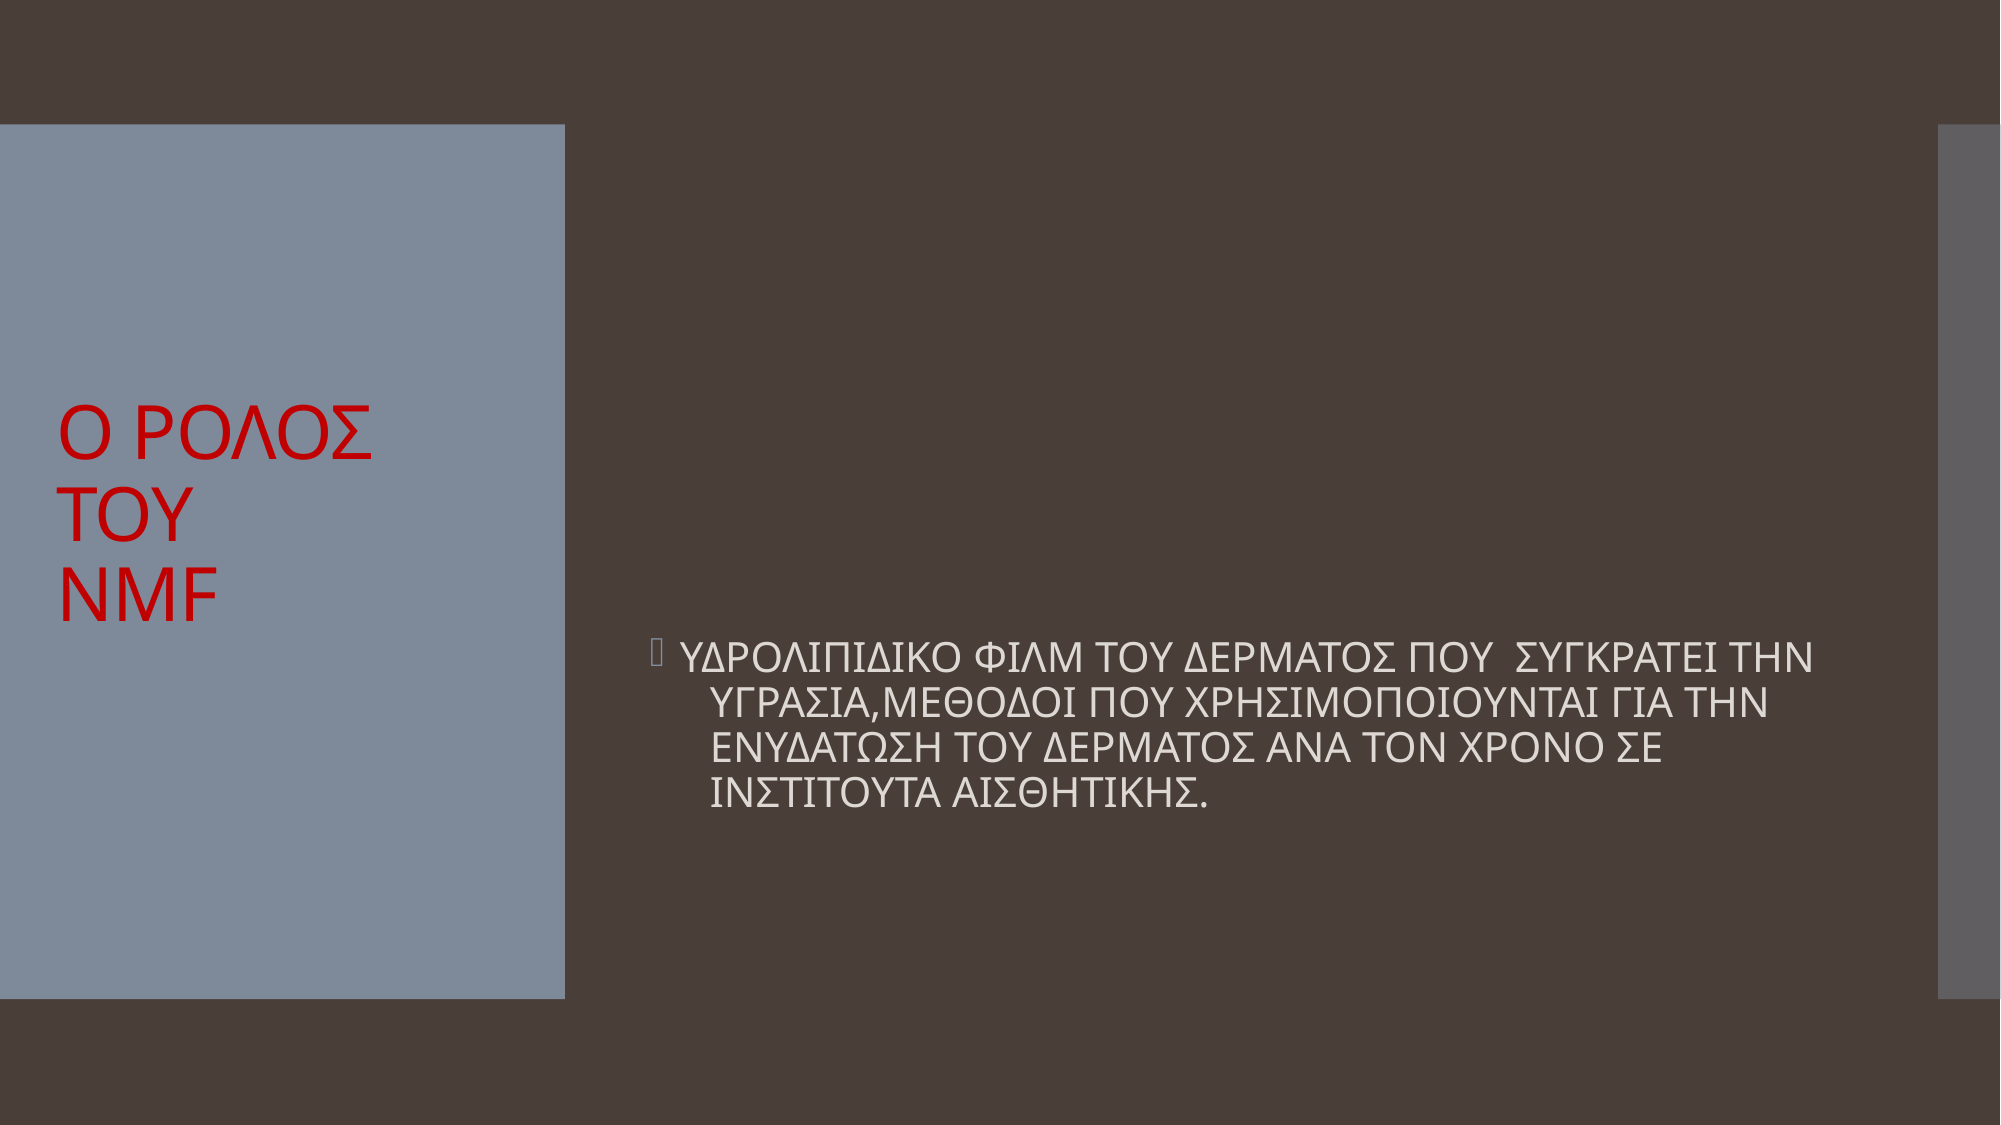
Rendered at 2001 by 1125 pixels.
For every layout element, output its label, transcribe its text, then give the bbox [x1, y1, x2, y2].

list ΥΔΡΟΛΙΠΙΔΙΚΟ ΦΙΛΜ ΤΟΥ ΔΕΡΜΑΤΟΣ ΠΟΥ ΣΥΓΚΡΑΤΕΙ ΤΗΝ ΥΓΡΑΣΙΑ,ΜΕΘΟΔΟΙ ΠΟΥ ΧΡΗΣΙΜΟΠΟΙΟΥΝΤΑΙ ΓΙΑ ΤΗΝ ΕΝΥΔΑΤΩΣΗ ΤΟΥ ΔΕΡΜΑΤΟΣ ΑΝΑ ΤΟΝ ΧΡΟΝΟ ΣΕ ΙΝΣΤΙΤΟΥΤΑ ΑΙΣΘΗΤΙΚΗΣ. [634, 470, 1835, 982]
title Ο ΡΟΛΟΣ ΤΟΥ NMF [41, 184, 526, 940]
